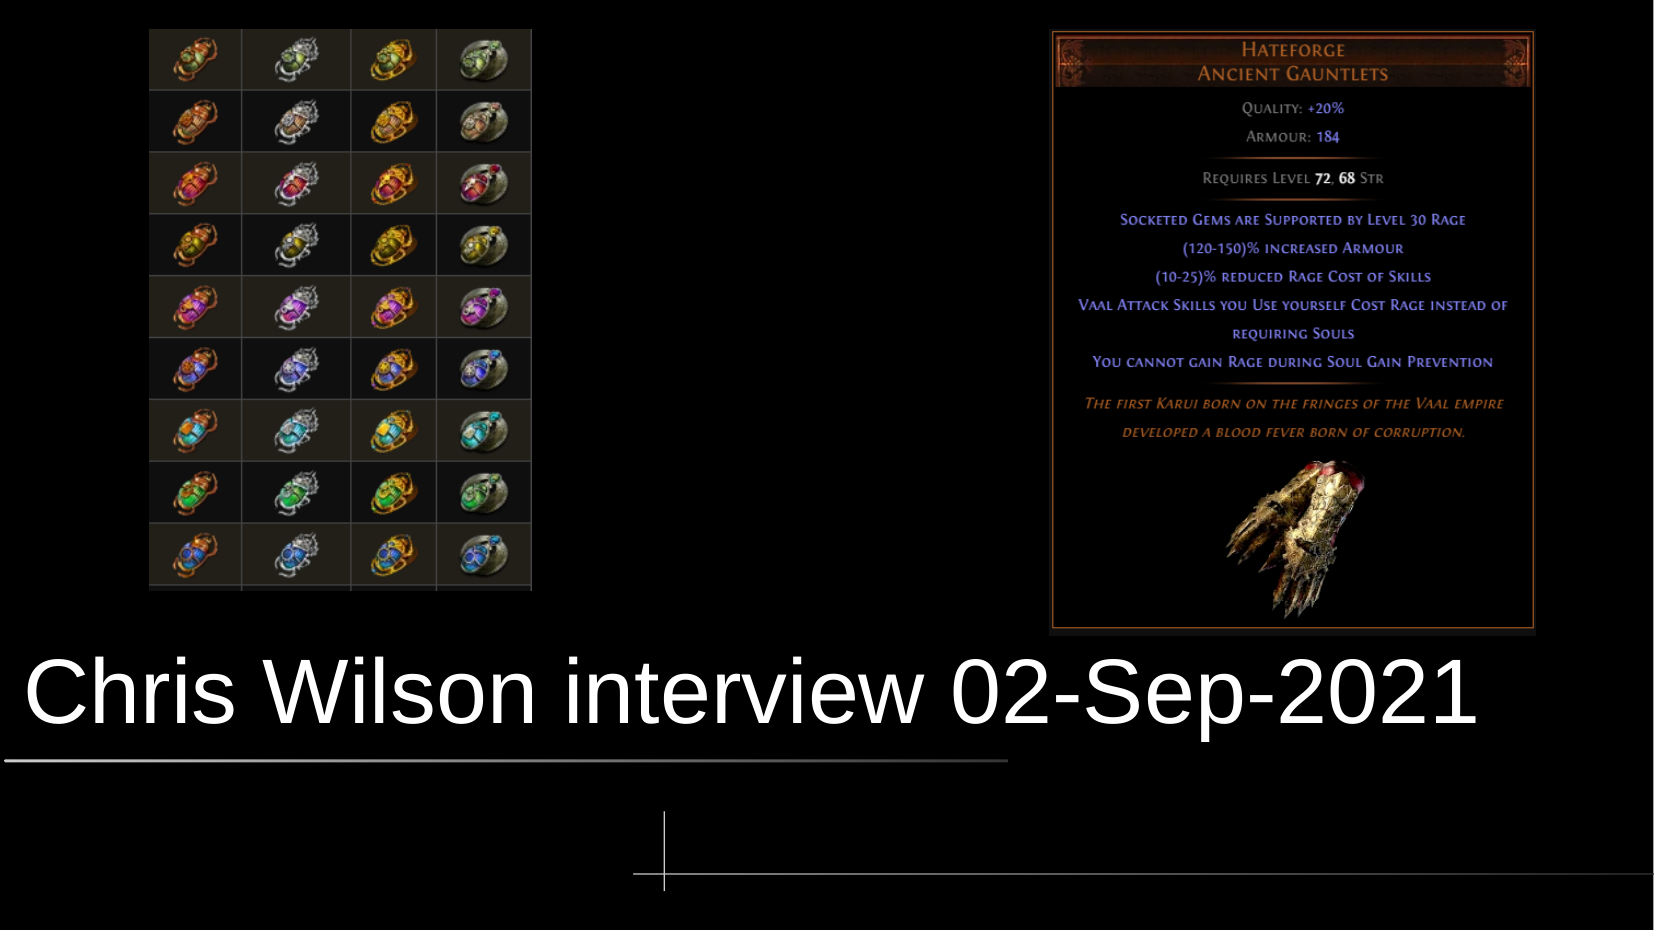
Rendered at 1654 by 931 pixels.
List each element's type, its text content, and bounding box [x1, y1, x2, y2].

title Chris Wilson interview 02-Sep-2021 [23, 637, 1501, 746]
picture [1049, 29, 1536, 636]
picture [149, 29, 532, 591]
